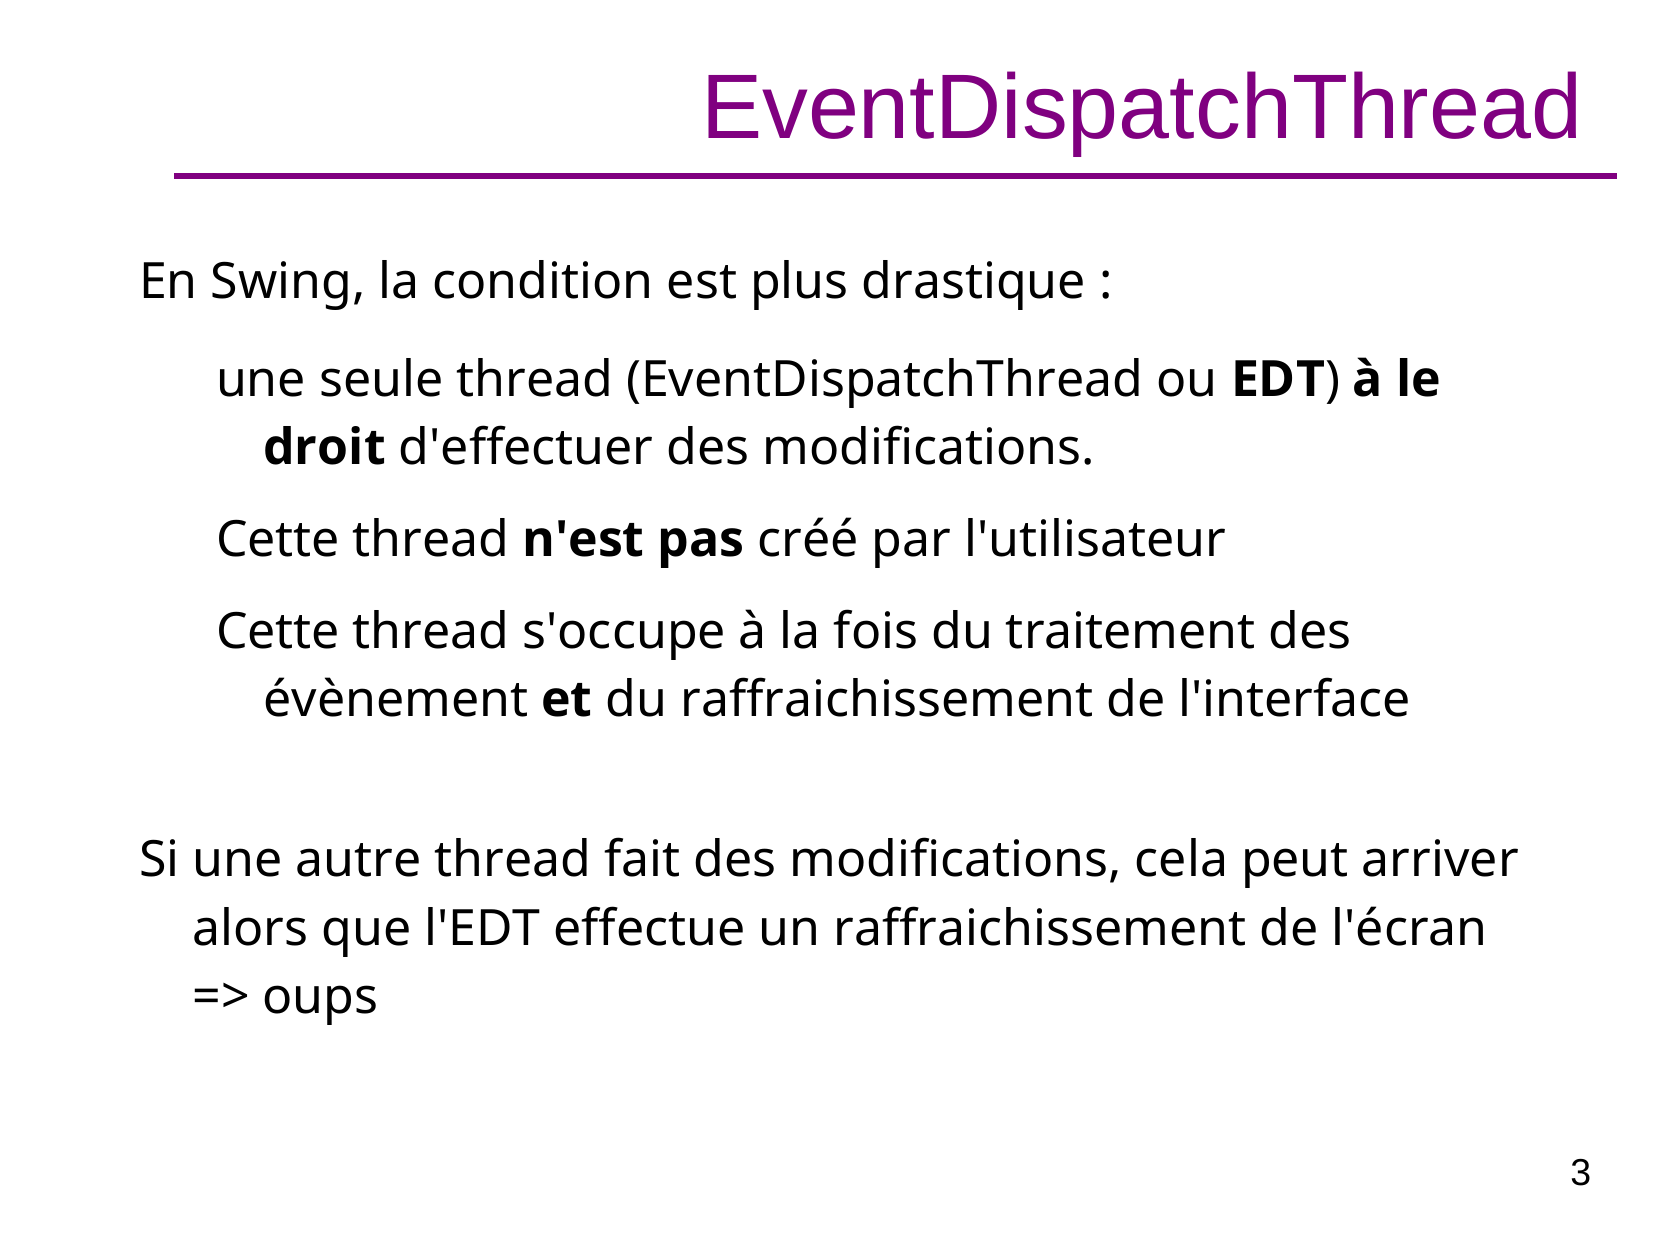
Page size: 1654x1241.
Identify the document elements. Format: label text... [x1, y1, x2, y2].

title EventDispatchThread [84, 55, 1584, 159]
list En Swing, la condition est plus drastique : une seule thread (EventDispatchThread ou EDT) à le droit d'effectuer des modifications. Cette thread n'est pas créé par l'utilisateur Cette thread s'occupe à la fois du traitement des évènement et du raffraichissement de l'interface Si une autre thread fait des modifications, cela peut arriver alors que l'EDT effectue un raffraichissement de l'écran => oups [121, 244, 1534, 949]
